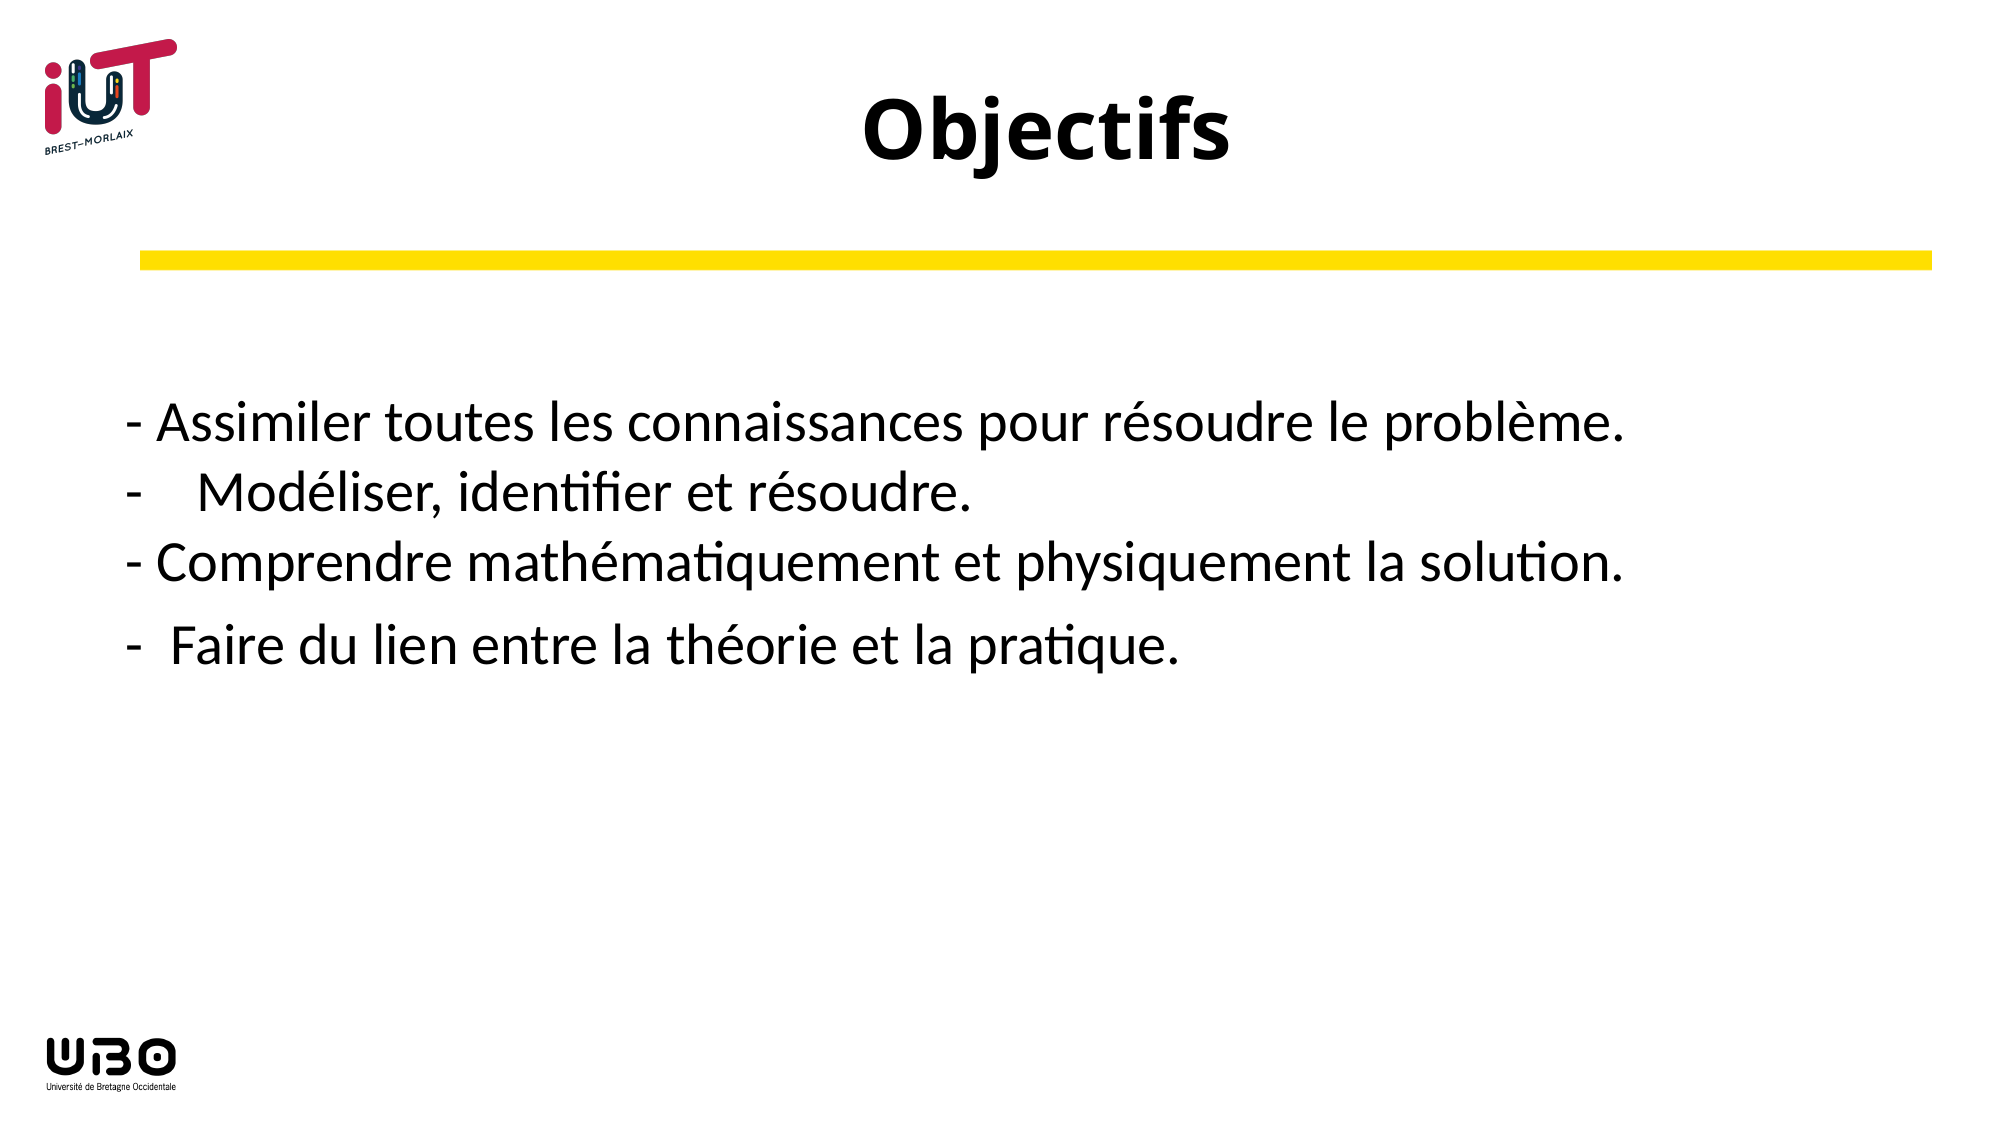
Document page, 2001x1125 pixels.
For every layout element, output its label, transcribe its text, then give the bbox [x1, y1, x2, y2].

picture [140, 236, 1932, 282]
picture [45, 39, 177, 155]
list - Assimiler toutes les connaissances pour résoudre le problème. - Modéliser, identifier et résoudre. - Comprendre mathématiquement et physiquement la solution. - Faire du lien entre la théorie et la pratique. [110, 306, 1980, 1065]
title Objectifs [185, 24, 1931, 236]
picture [45, 1036, 177, 1093]
